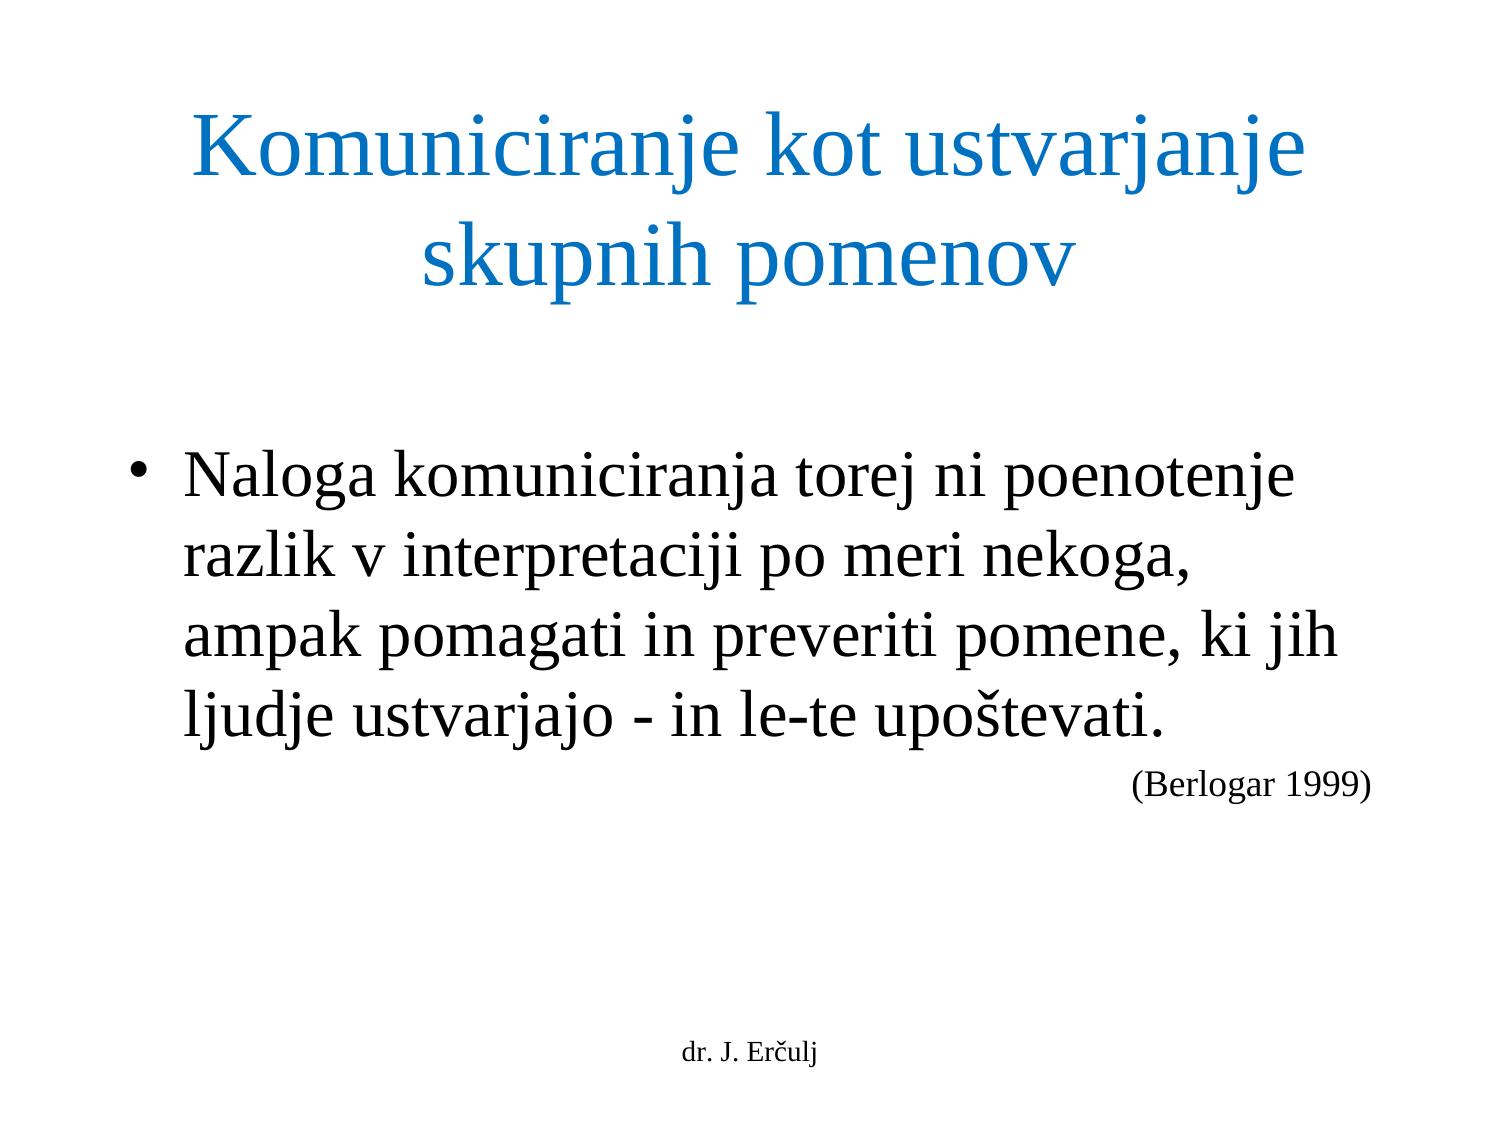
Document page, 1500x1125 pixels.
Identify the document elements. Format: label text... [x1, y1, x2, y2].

text_box dr. J. Erčulj [512, 1025, 988, 1101]
title Komuniciranje kot ustvarjanje skupnih pomenov [112, 76, 1388, 312]
list Naloga komuniciranja torej ni poenotenje razlik v interpretaciji po meri nekoga, ampak pomagati in preveriti pomene, ki jih ljudje ustvarjajo - in le-te upoštevati. (Berlogar 1999) [112, 324, 1388, 1001]
